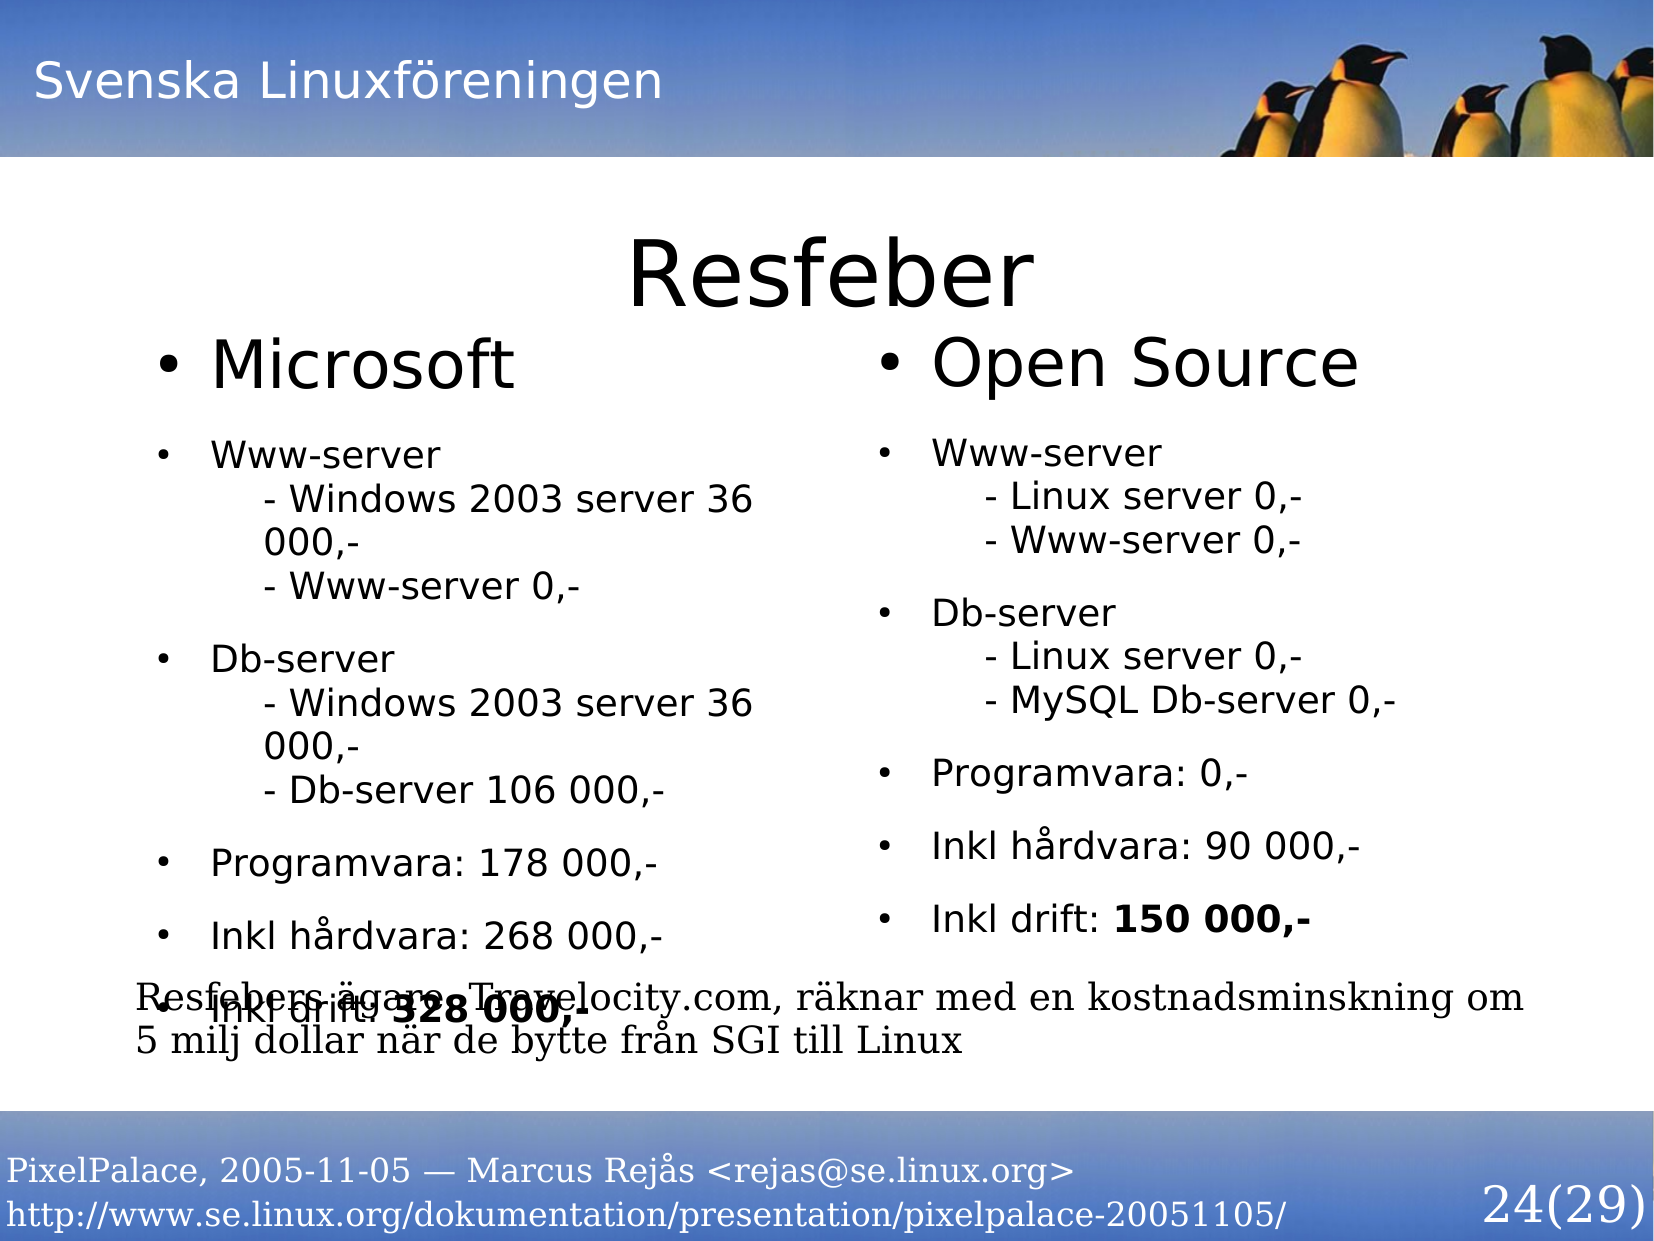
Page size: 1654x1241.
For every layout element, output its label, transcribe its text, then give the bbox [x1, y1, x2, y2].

picture [0, 0, 1654, 157]
picture [0, 1111, 1654, 1241]
text_box Resfebers ägare, Travelocity.com, räknar med en kostnadsminskning om 5 milj dollar när de bytte från SGI till Linux [134, 975, 1546, 1089]
list Open Source Www-server - Linux server 0,- - Www-server 0,- Db-server - Linux server 0,- - MySQL Db-server 0,- Programvara: 0,- Inkl hårdvara: 90 000,- Inkl drift: 150 000,- [842, 324, 1532, 975]
title Resfeber [123, 160, 1537, 389]
list Microsoft Www-server - Windows 2003 server 36 000,- - Www-server 0,- Db-server - Windows 2003 server 36 000,- - Db-server 106 000,- Programvara: 178 000,- Inkl hårdvara: 268 000,- Inkl drift: 328 000,- [121, 326, 811, 983]
